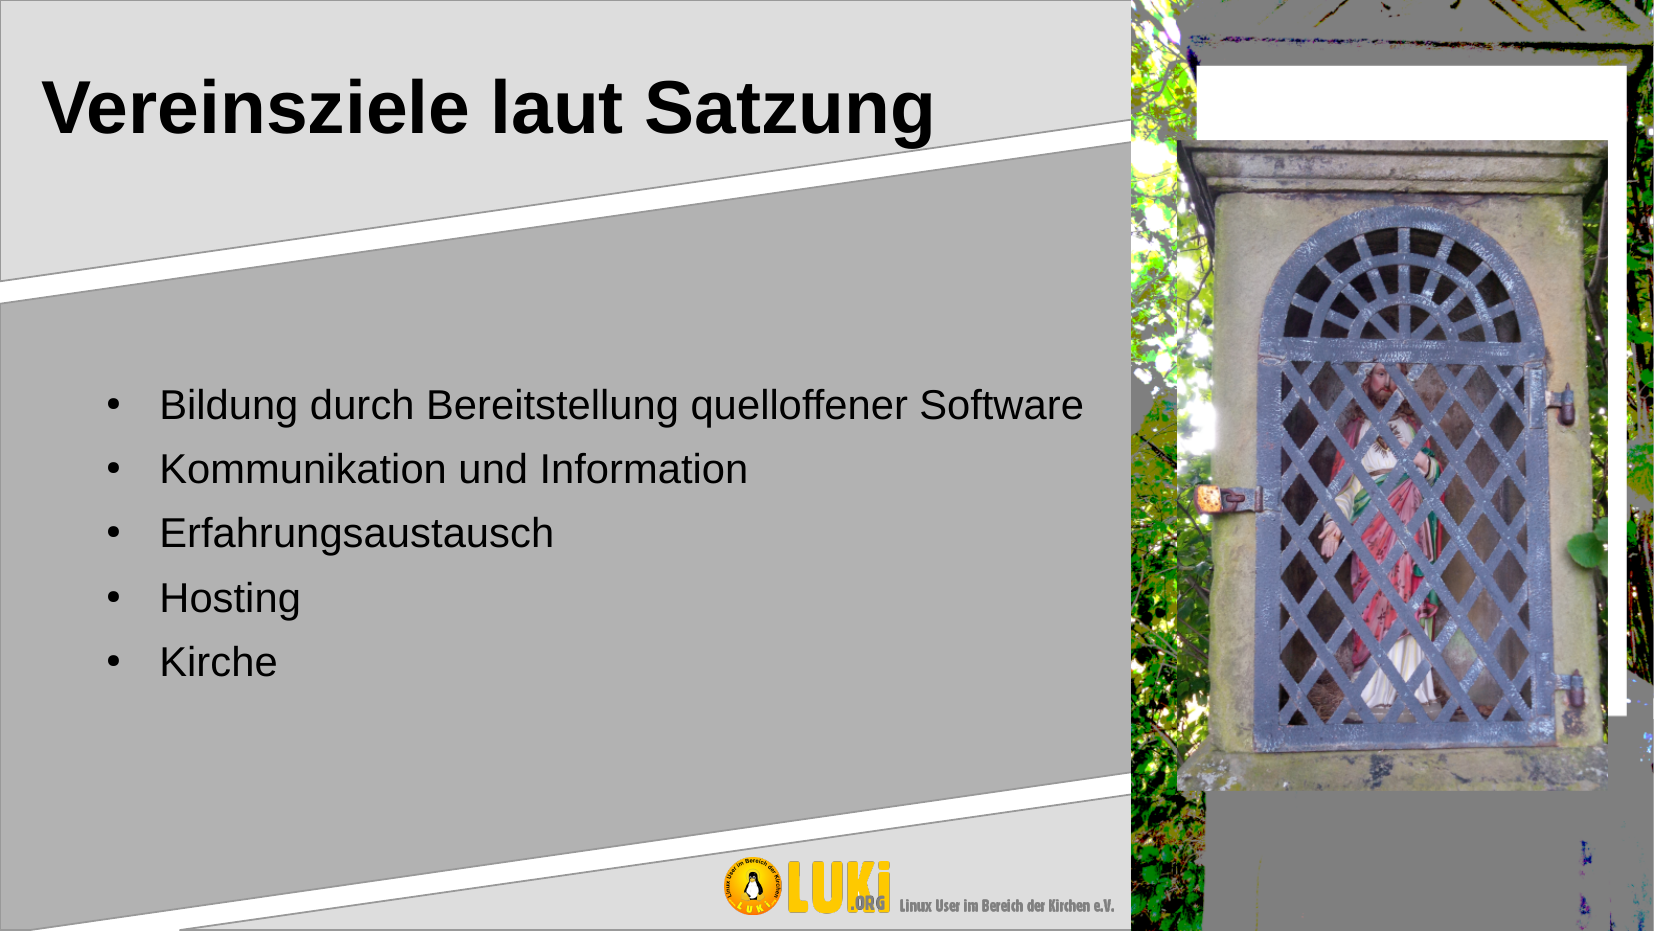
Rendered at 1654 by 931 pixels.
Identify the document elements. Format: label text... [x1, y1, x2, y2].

title Vereinsziele laut Satzung [41, 29, 945, 187]
picture [721, 855, 1123, 916]
list Bildung durch Bereitstellung quelloffener Software Kommunikation und Information Erfahrungsaustausch Hosting Kirche [88, 381, 1099, 709]
picture [1131, 0, 1654, 931]
